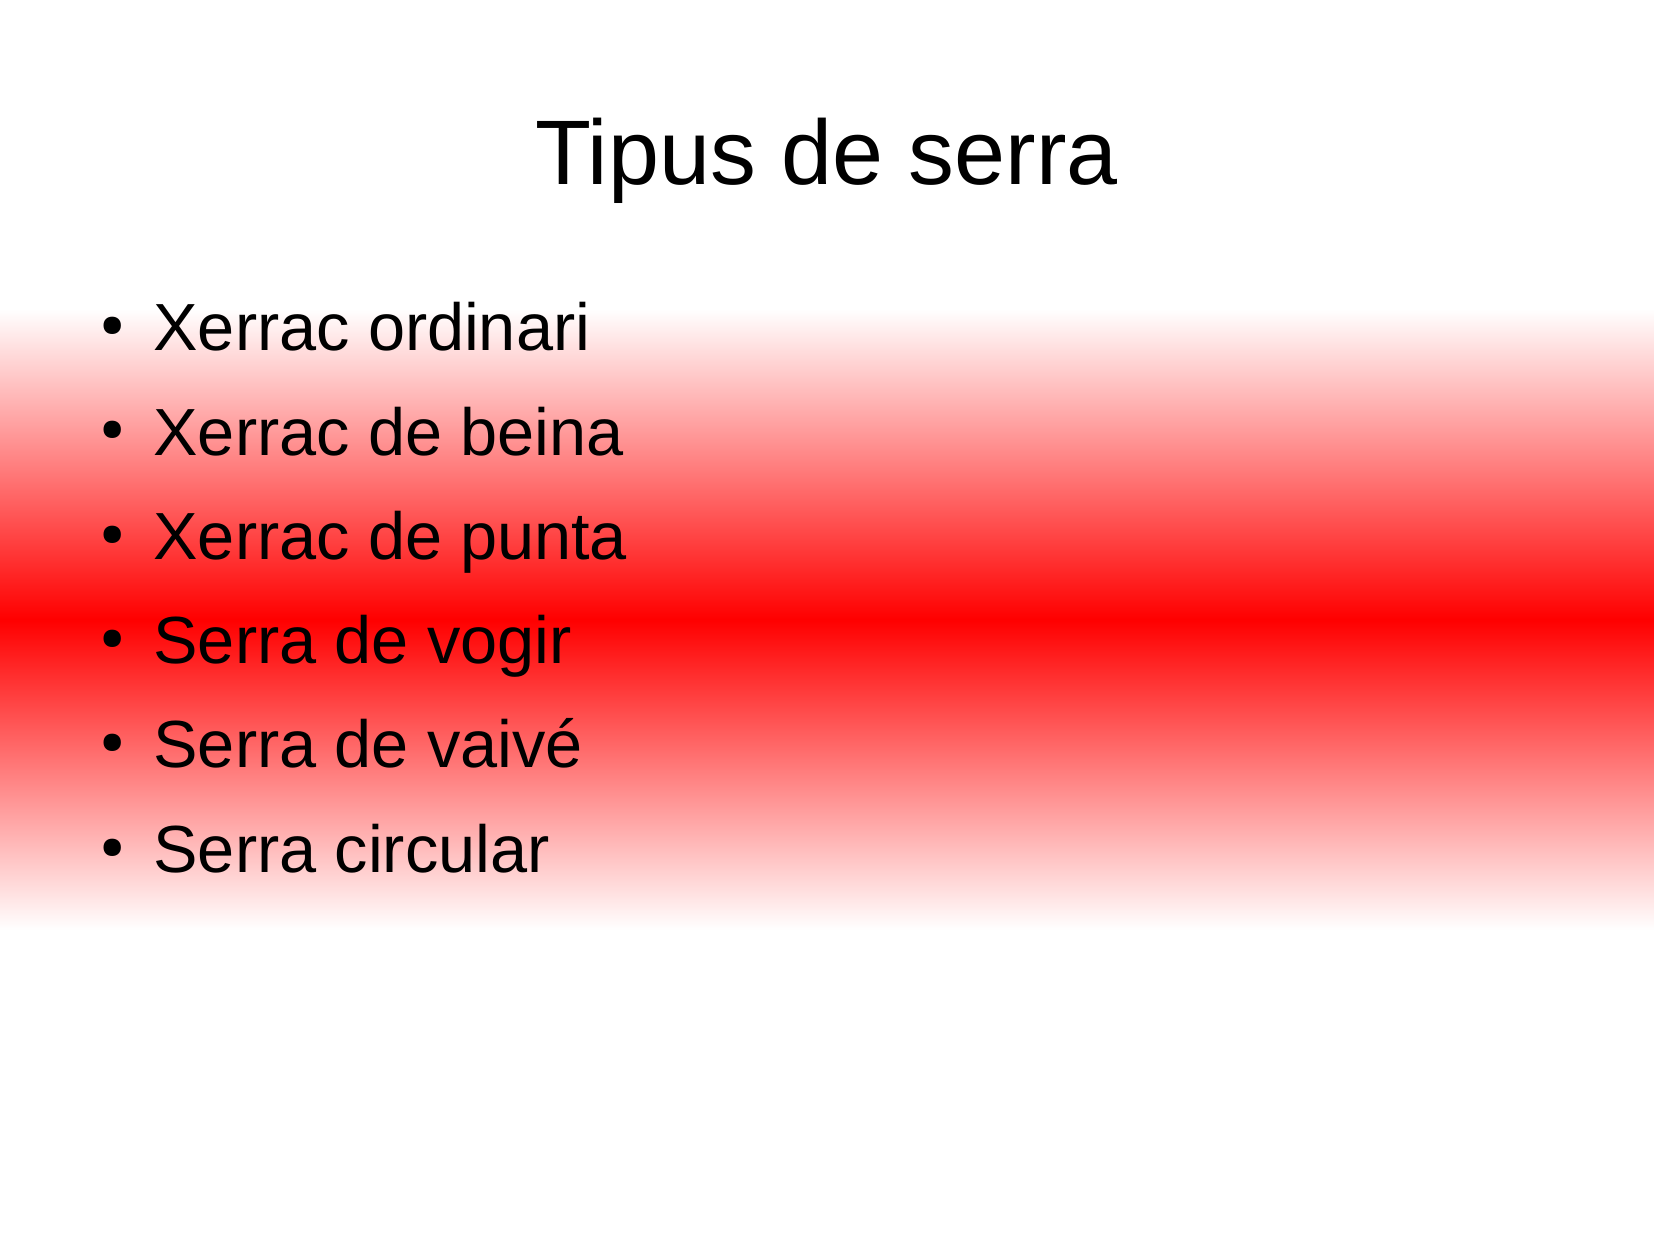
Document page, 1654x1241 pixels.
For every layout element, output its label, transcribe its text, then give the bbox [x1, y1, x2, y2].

title Tipus de serra [82, 56, 1571, 250]
list Xerrac ordinari Xerrac de beina Xerrac de punta Serra de vogir Serra de vaivé Serra circular [82, 290, 1571, 1109]
